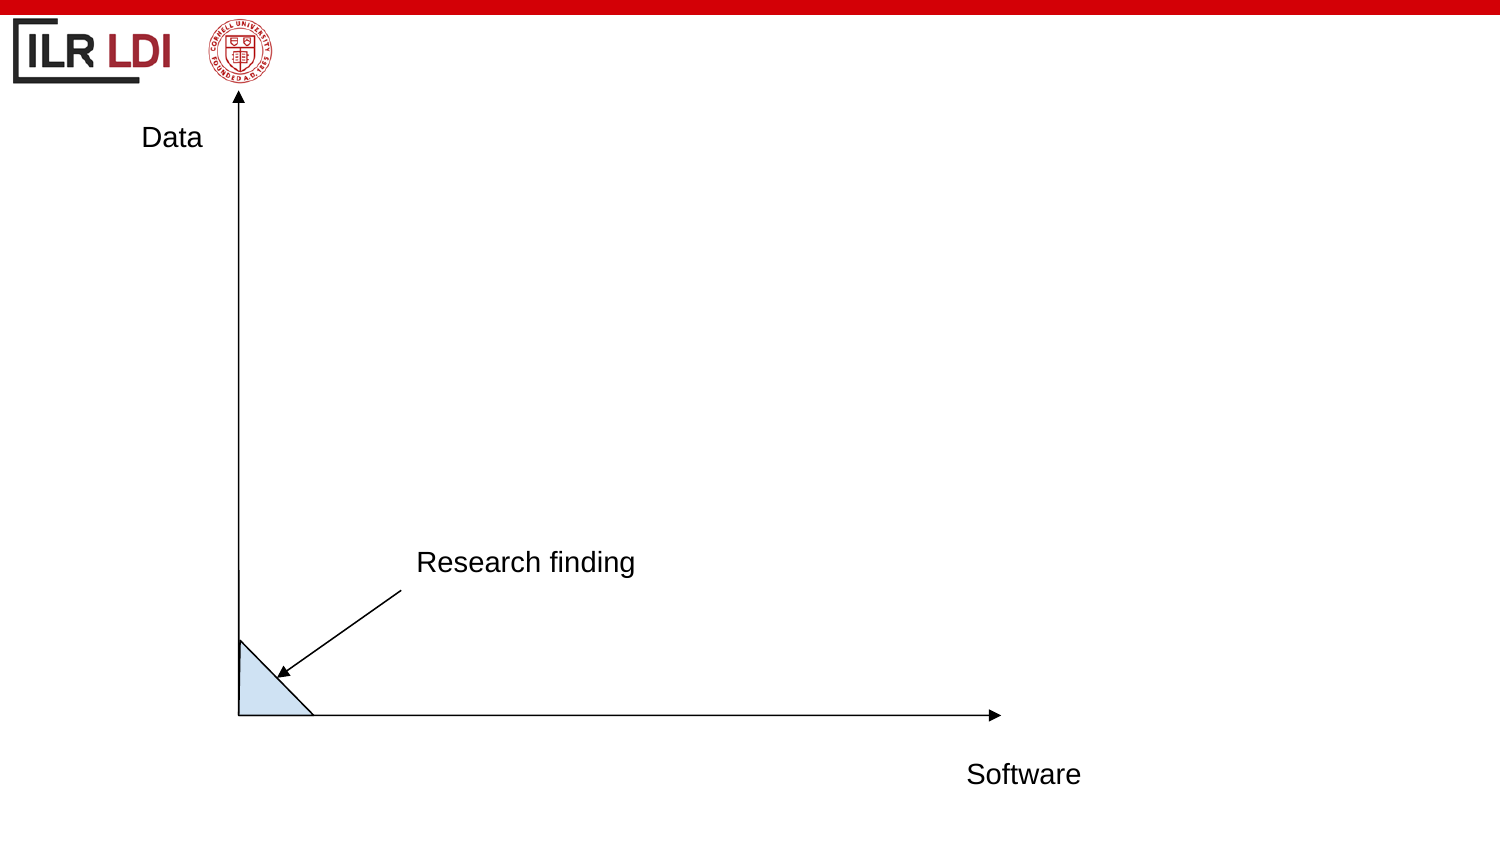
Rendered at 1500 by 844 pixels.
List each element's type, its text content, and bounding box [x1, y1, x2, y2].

text_box [238, 640, 314, 716]
text_box Data [126, 102, 227, 168]
text_box Software [951, 740, 1500, 806]
text_box Research finding [401, 527, 652, 593]
picture [0, 15, 301, 102]
